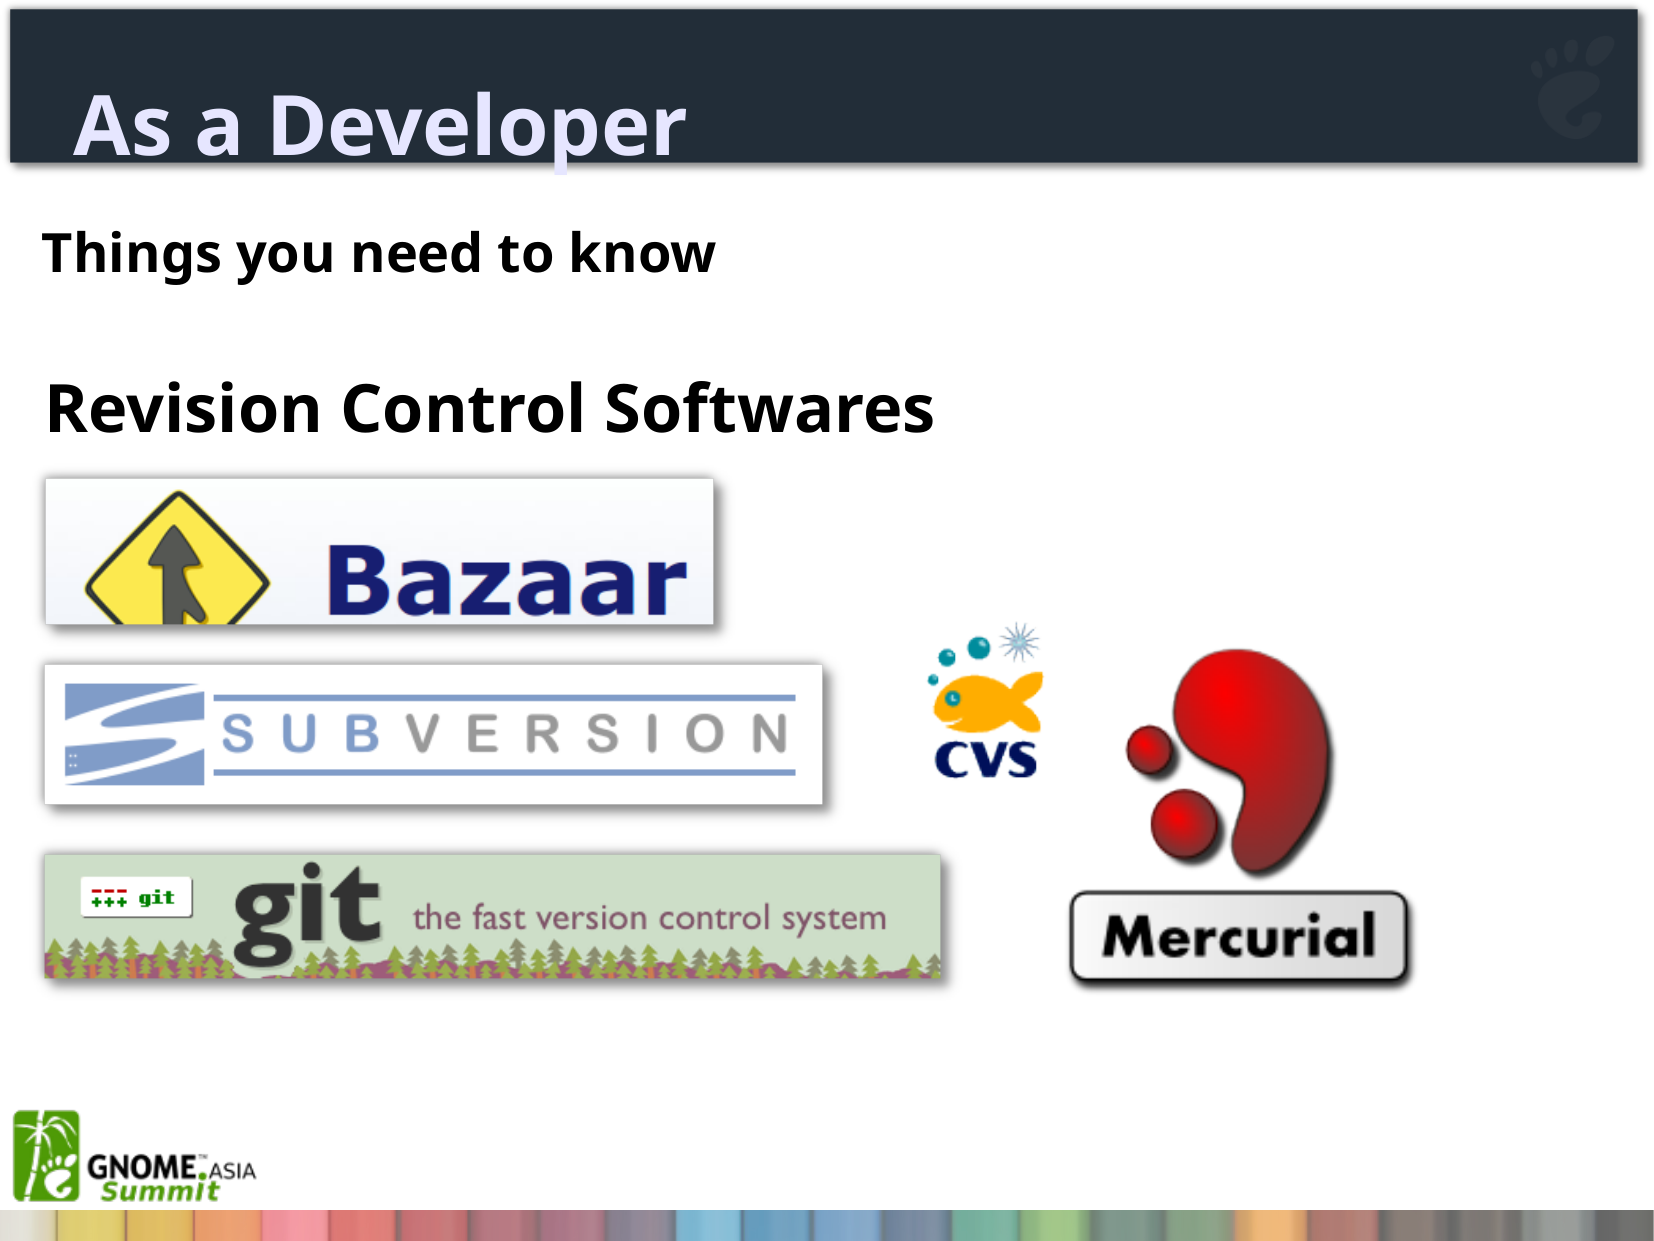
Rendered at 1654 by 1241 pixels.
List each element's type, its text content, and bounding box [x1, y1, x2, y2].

text_box Things you need to know [26, 206, 1182, 294]
picture [29, 463, 848, 830]
picture [29, 839, 966, 1004]
picture [0, 1101, 1654, 1241]
picture [920, 620, 1450, 1009]
text_box Revision Control Softwares [29, 354, 1063, 444]
text_box As a Developer [59, 59, 690, 168]
picture [0, 0, 1654, 179]
